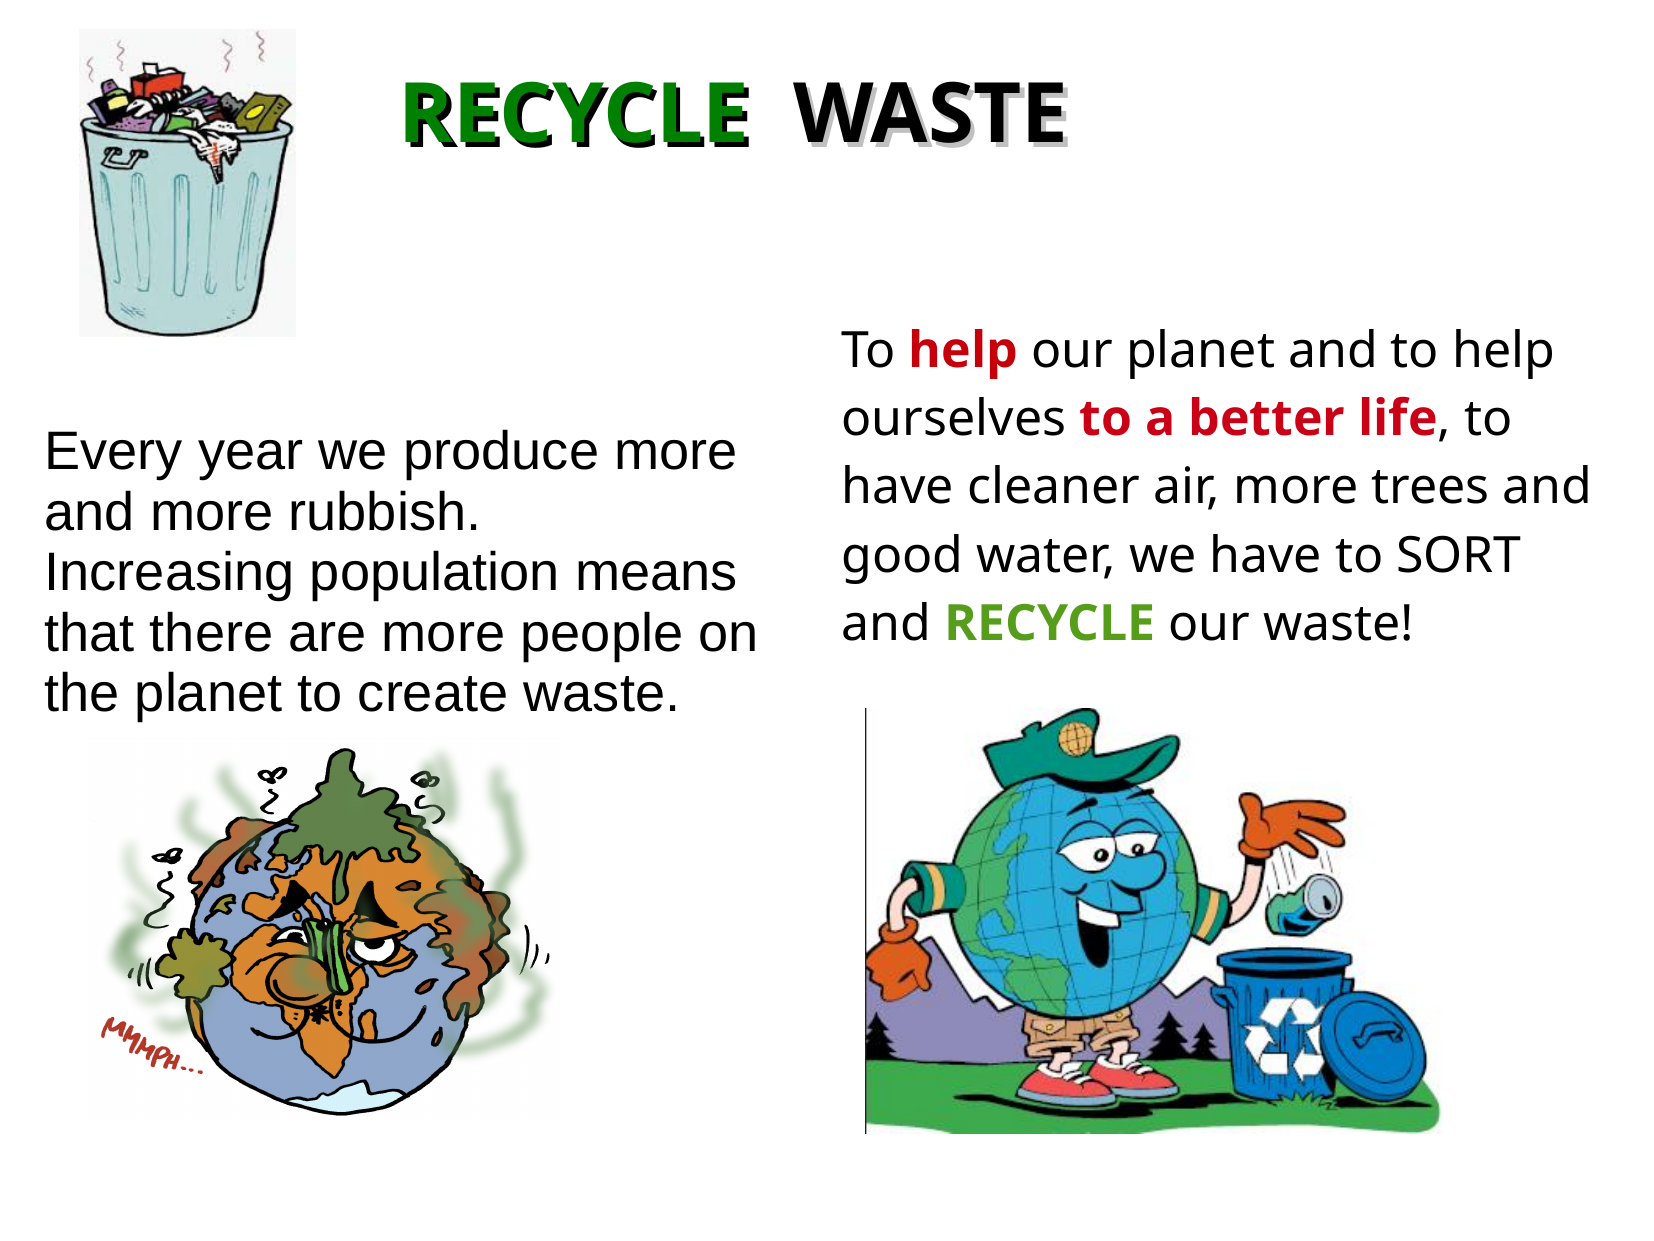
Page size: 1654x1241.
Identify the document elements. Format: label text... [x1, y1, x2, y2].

picture [865, 708, 1447, 1134]
picture [88, 738, 562, 1123]
text_box RECYCLE WASTE [383, 46, 1241, 159]
picture [79, 29, 296, 337]
text_box To help our planet and to help ourselves to a better life, to have cleaner air, more trees and good water, we have to SORT and RECYCLE our waste! [826, 306, 1625, 673]
text_box Every year we produce more and more rubbish. Increasing population means that there are more people on the planet to create waste. [29, 413, 827, 733]
